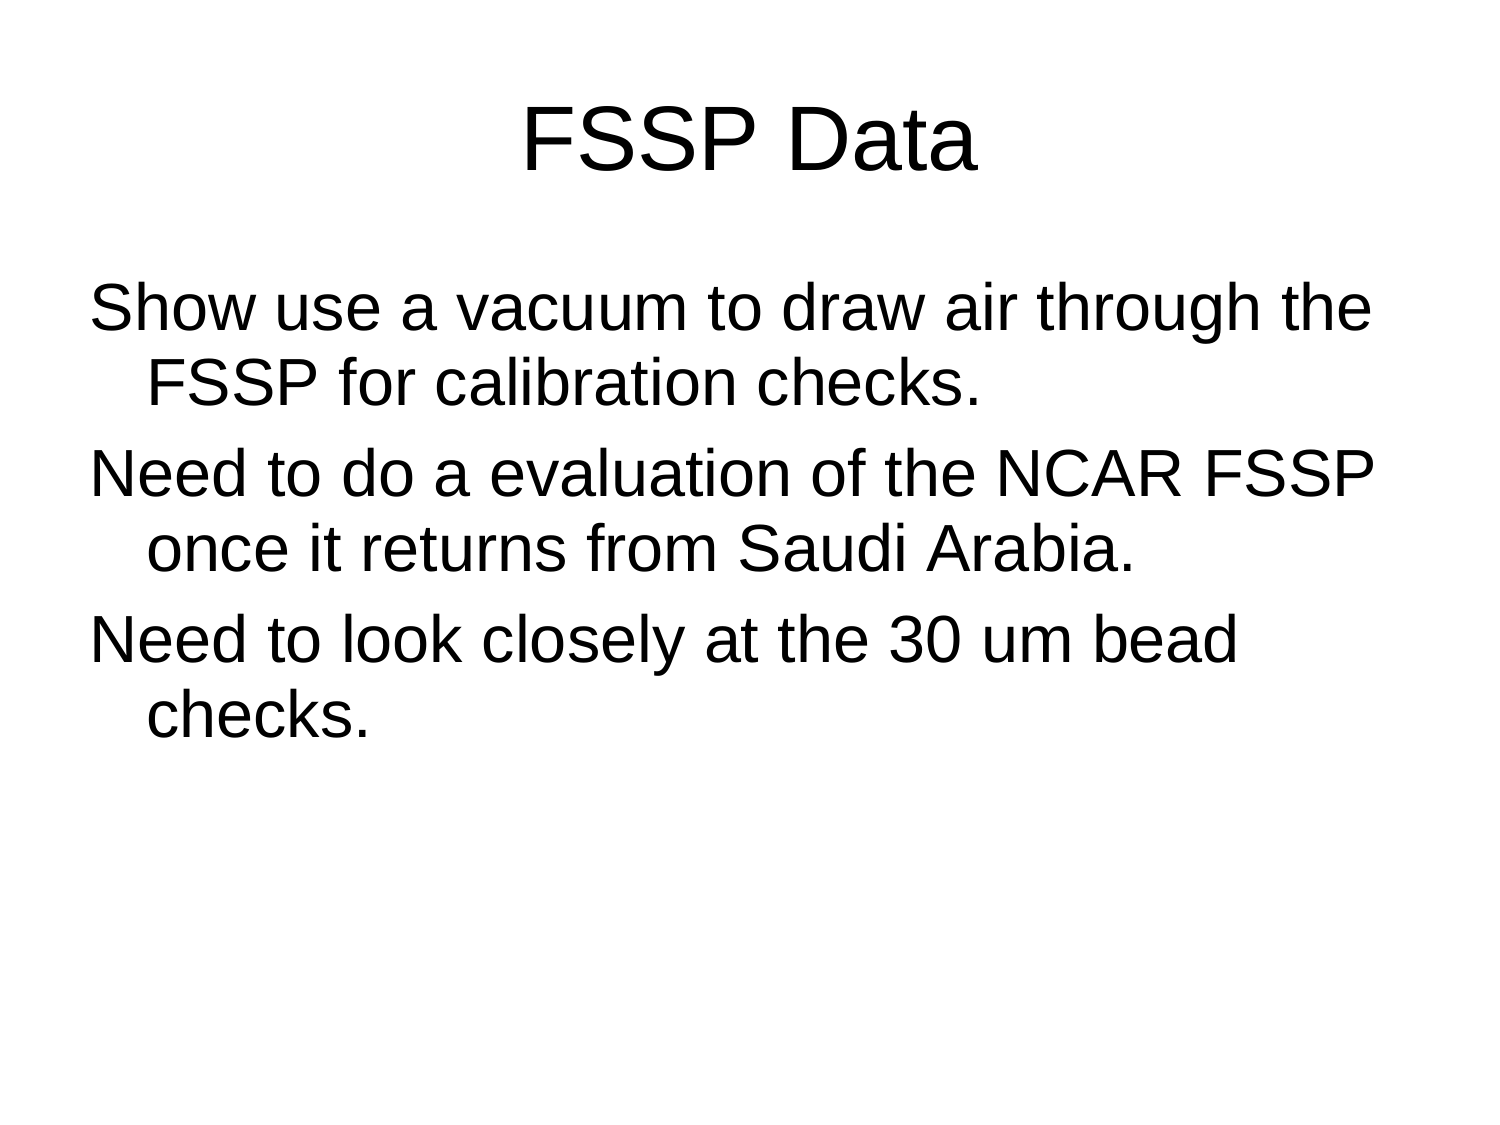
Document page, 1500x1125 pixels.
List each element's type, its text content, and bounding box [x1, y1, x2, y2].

title FSSP Data [75, 45, 1426, 233]
list Show use a vacuum to draw air through the FSSP for calibration checks. Need to do a evaluation of the NCAR FSSP once it returns from Saudi Arabia. Need to look closely at the 30 um bead checks. [75, 262, 1426, 1006]
